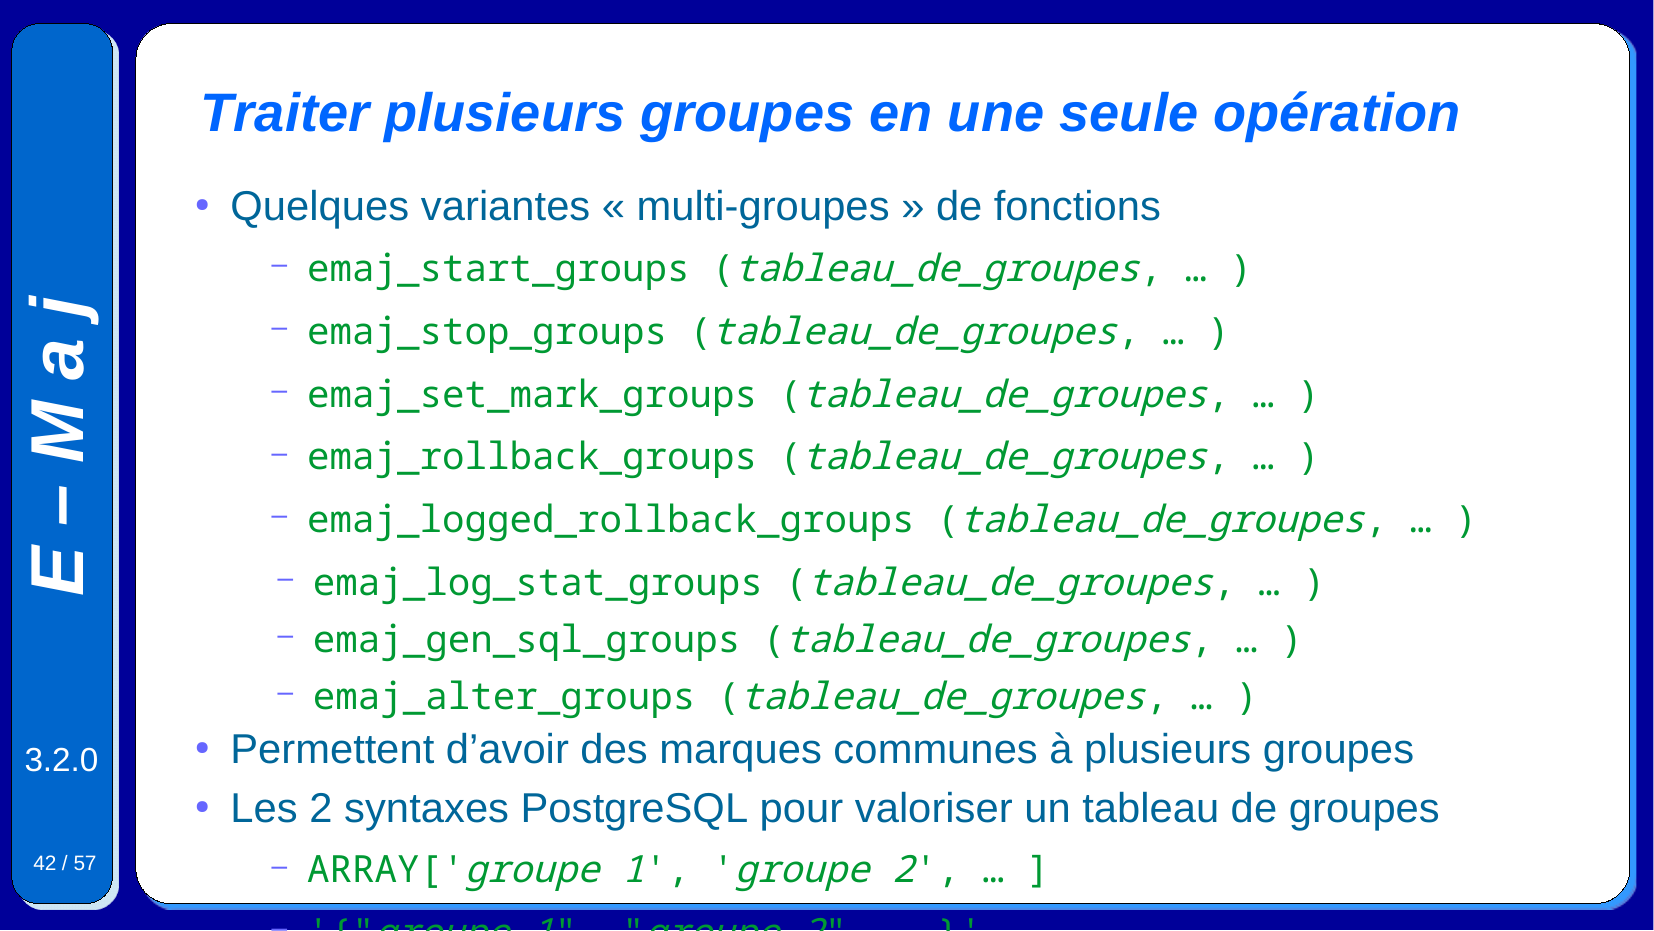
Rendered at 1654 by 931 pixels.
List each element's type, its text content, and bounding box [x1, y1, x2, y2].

title Traiter plusieurs groupes en une seule opération [200, 34, 1575, 183]
list Quelques variantes « multi-groupes » de fonctions emaj_start_groups (tableau_de_groupes, … ) emaj_stop_groups (tableau_de_groupes, … ) emaj_set_mark_groups (tableau_de_groupes, … ) emaj_rollback_groups (tableau_de_groupes, … ) emaj_logged_rollback_groups (tableau_de_groupes, … ) emaj_log_stat_groups (tableau_de_groupes, … ) emaj_gen_sql_groups (tableau_de_groupes, … ) emaj_alter_groups (tableau_de_groupes, … ) Permettent d’avoir des marques communes à plusieurs groupes Les 2 syntaxes PostgreSQL pour valoriser un tableau de groupes ARRAY['groupe 1', 'groupe 2', … ] '{"groupe 1", "groupe 2", … }' [177, 183, 1587, 882]
